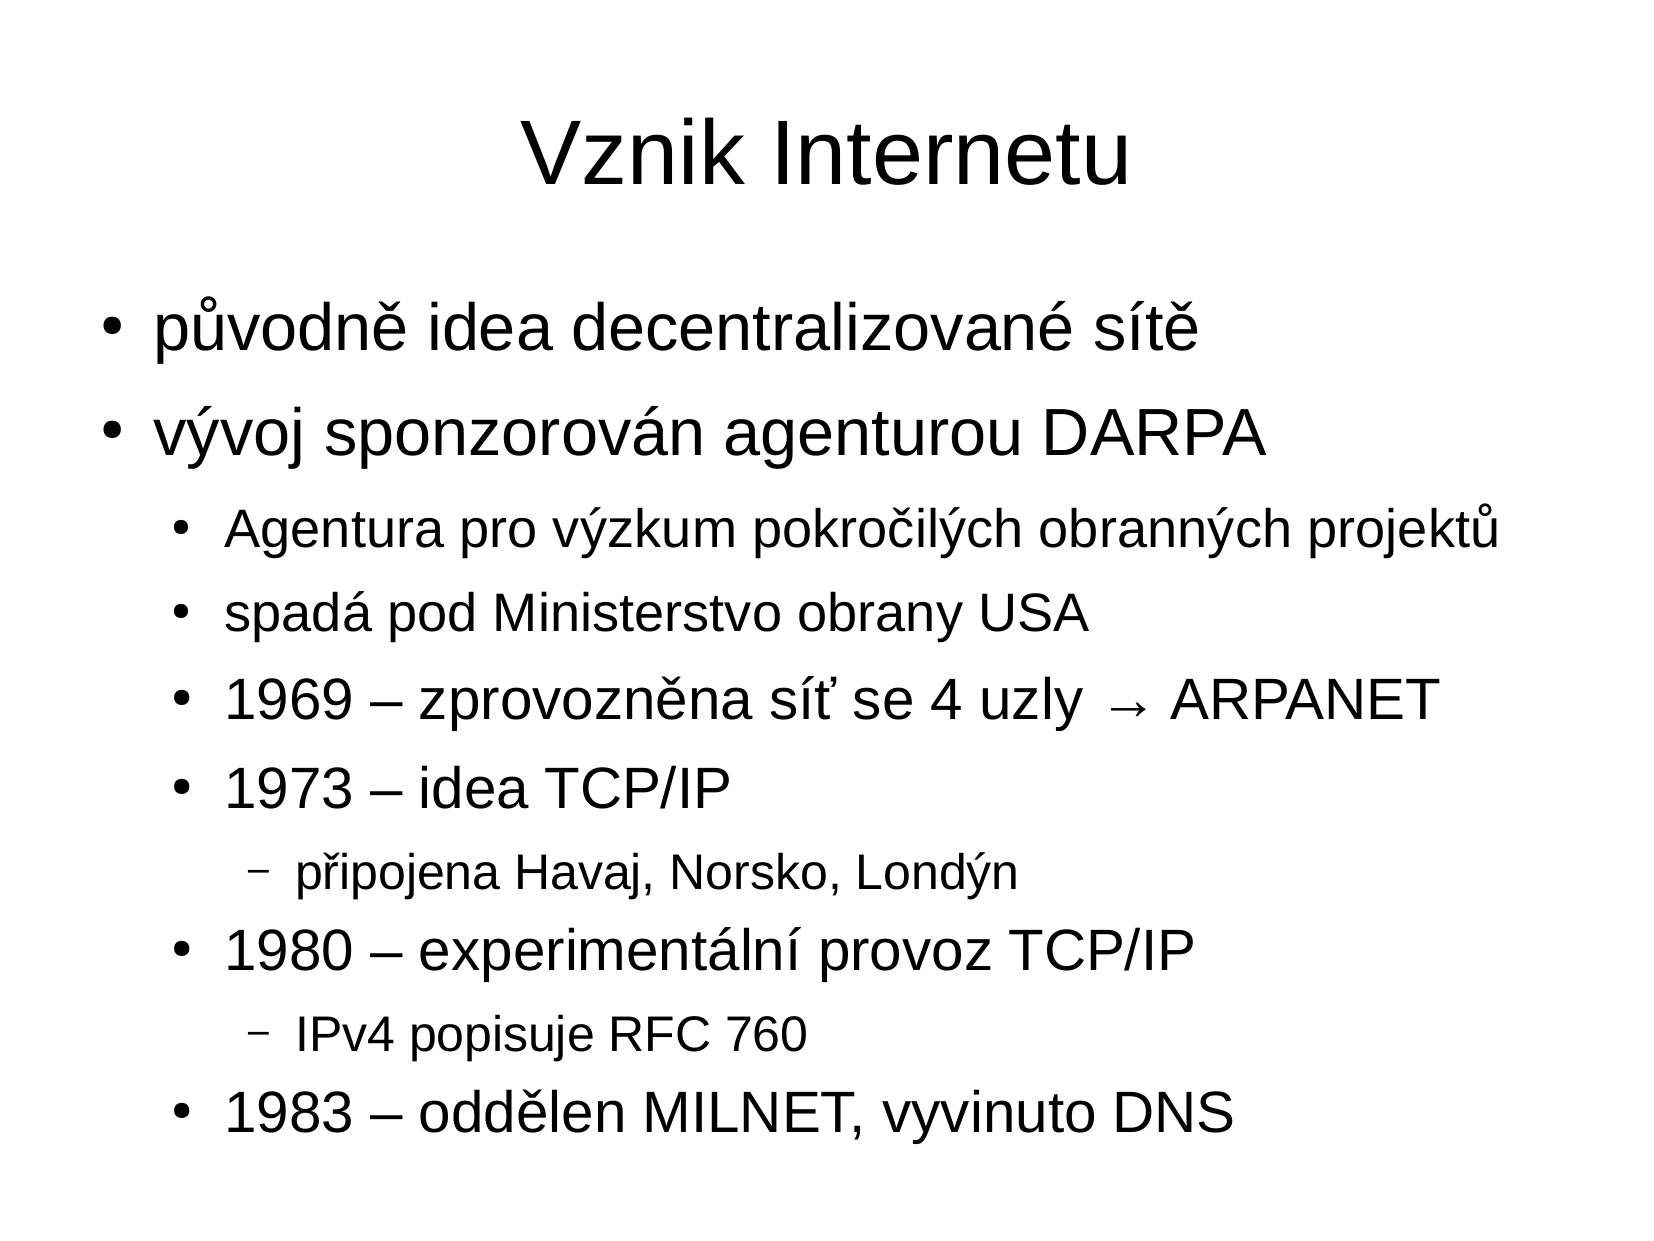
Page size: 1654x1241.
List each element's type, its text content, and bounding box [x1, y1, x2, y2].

title Vznik Internetu [82, 56, 1571, 250]
list původně idea decentralizované sítě vývoj sponzorován agenturou DARPA Agentura pro výzkum pokročilých obranných projektů spadá pod Ministerstvo obrany USA 1969 – zprovozněna síť se 4 uzly → ARPANET 1973 – idea TCP/IP připojena Havaj, Norsko, Londýn 1980 – experimentální provoz TCP/IP IPv4 popisuje RFC 760 1983 – oddělen MILNET, vyvinuto DNS [82, 290, 1571, 1146]
